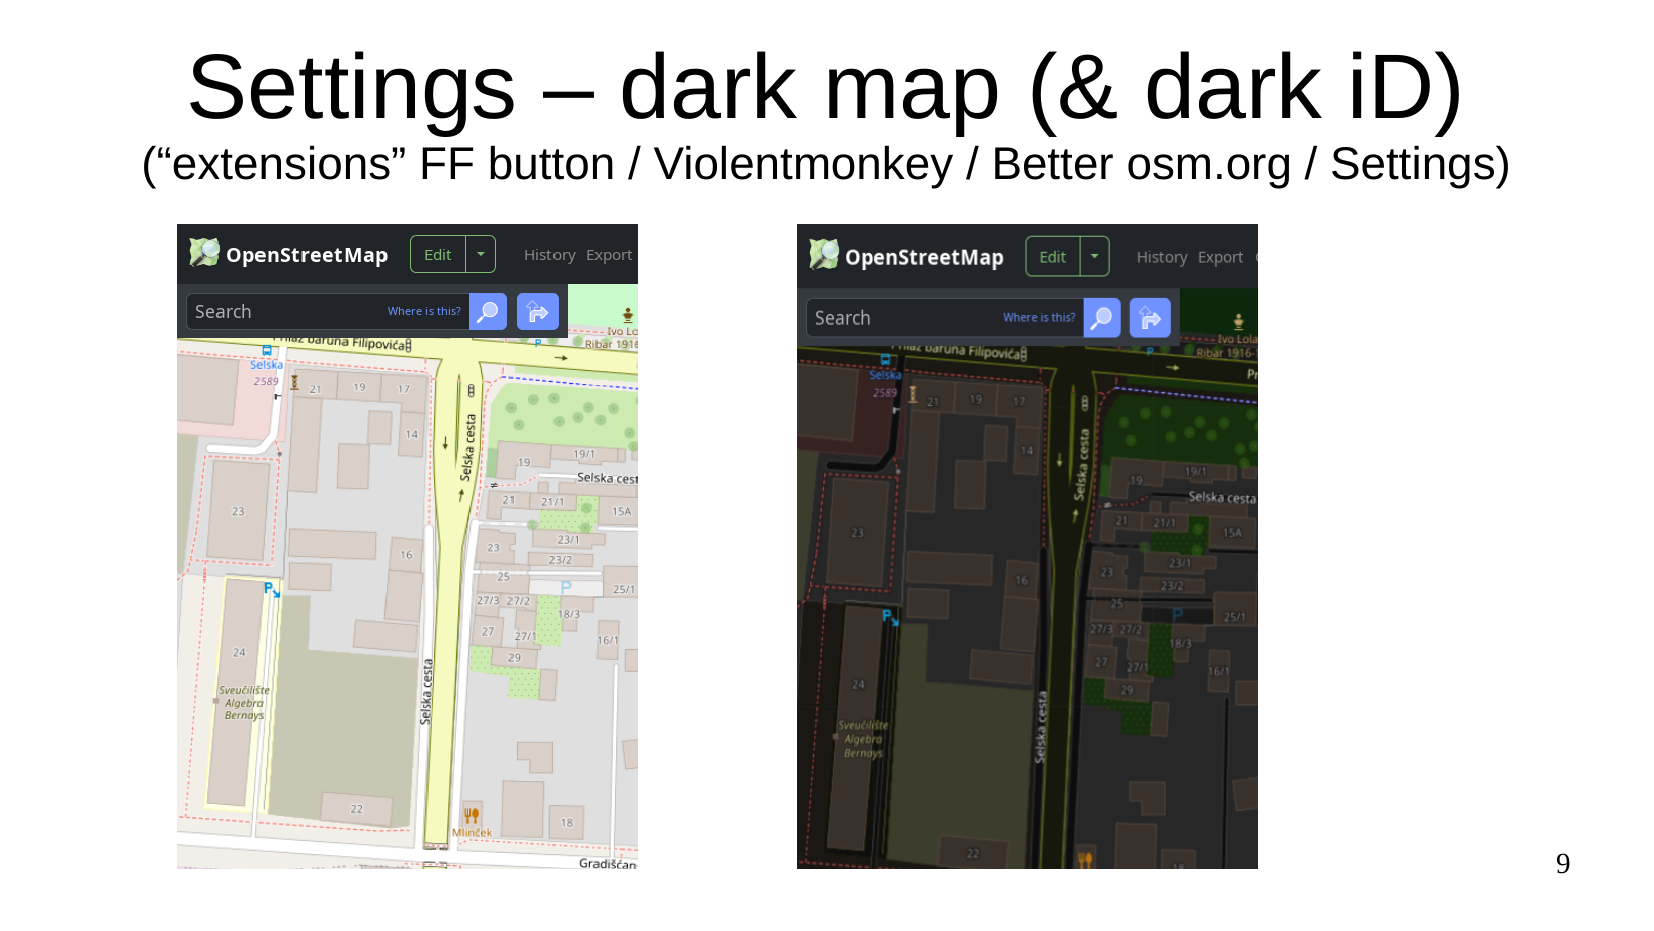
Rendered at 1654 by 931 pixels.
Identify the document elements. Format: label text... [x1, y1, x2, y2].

picture [797, 224, 1258, 869]
title Settings – dark map (& dark iD) (“extensions” FF button / Violentmonkey / Better osm.org / Settings) [82, 35, 1571, 190]
picture [177, 224, 638, 869]
